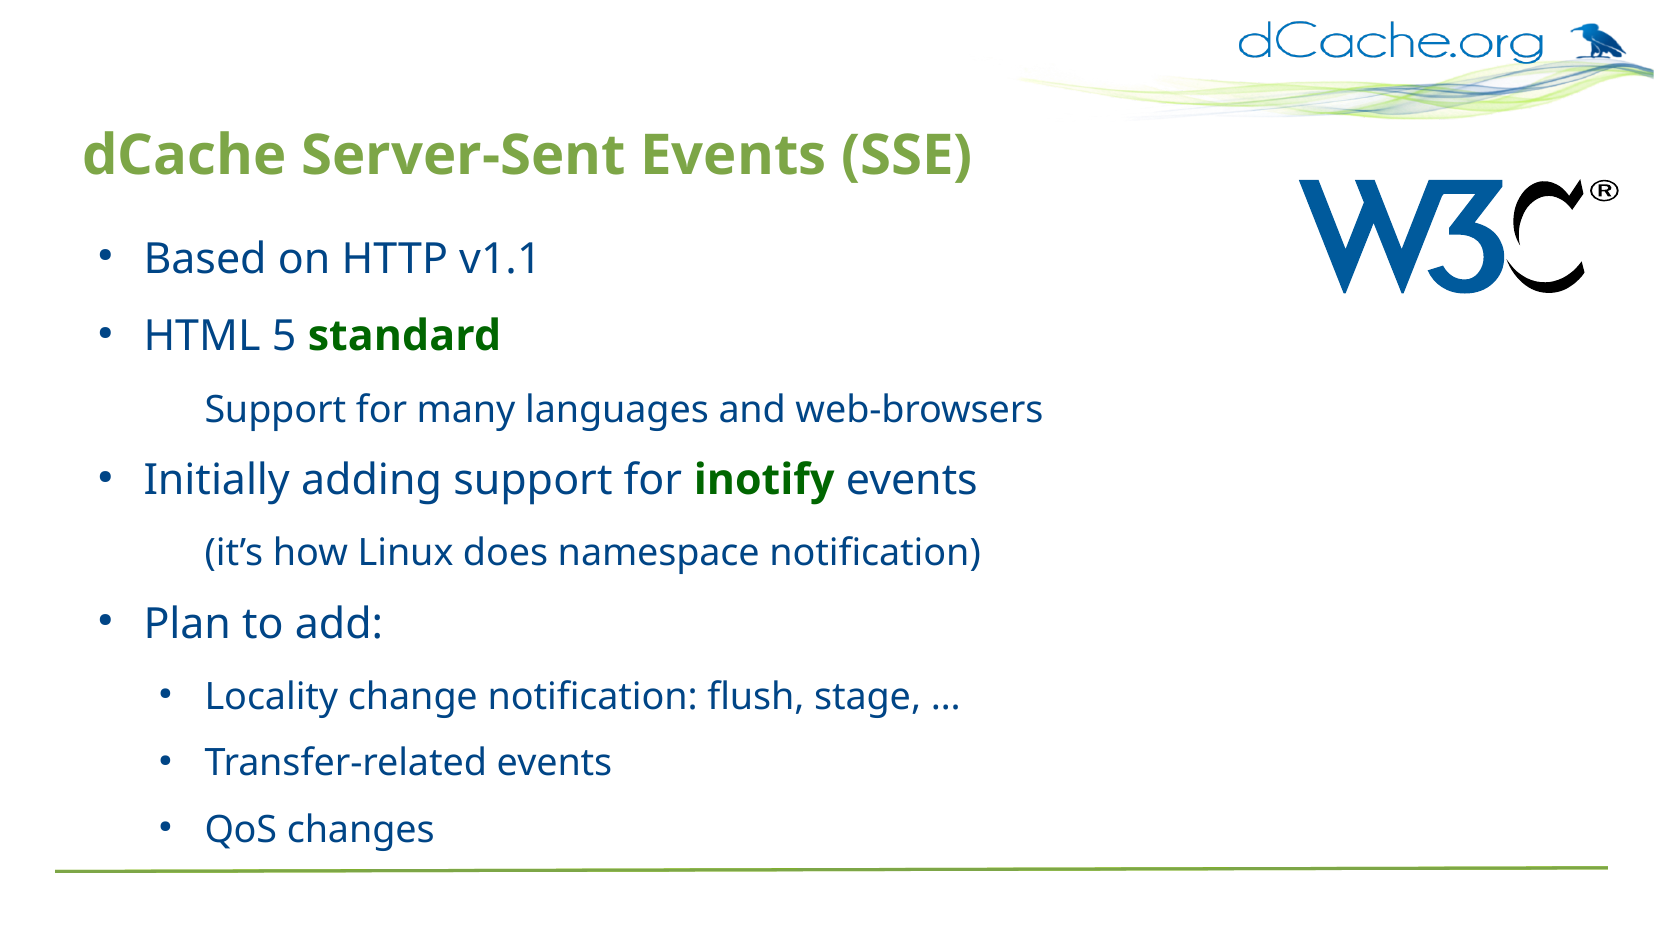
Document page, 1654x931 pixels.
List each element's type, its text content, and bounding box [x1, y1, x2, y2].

title dCache Server-Sent Events (SSE) [82, 116, 1605, 189]
picture [956, 12, 1654, 127]
list Based on HTTP v1.1 HTML 5 standard Support for many languages and web-browsers Initially adding support for inotify events (it’s how Linux does namespace notification) Plan to add: Locality change notification: flush, stage, … Transfer-related events QoS changes [82, 227, 1571, 856]
picture [1290, 150, 1628, 323]
